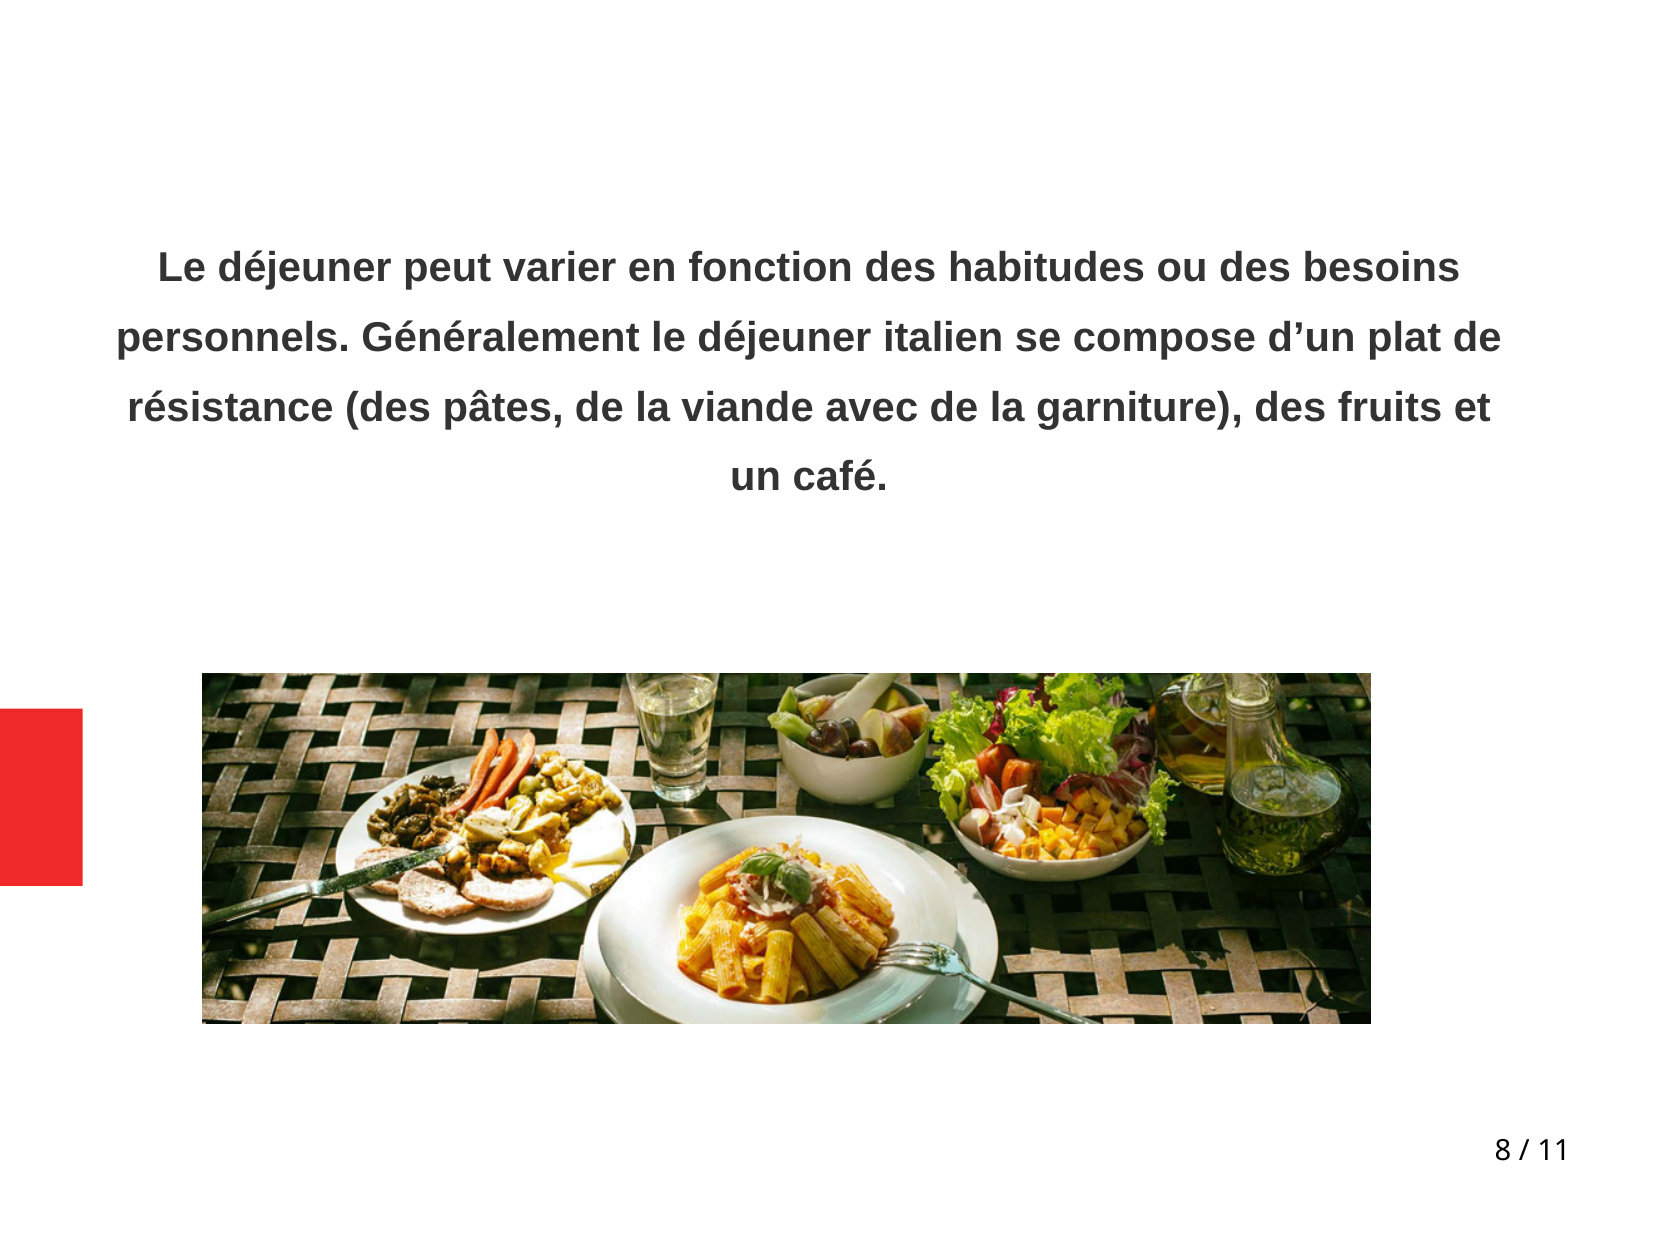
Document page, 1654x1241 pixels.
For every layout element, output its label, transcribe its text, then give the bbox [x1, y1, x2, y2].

title Le déjeuner peut varier en fonction des habitudes ou des besoins personnels. Généralement le déjeuner italien se compose d’un plat de résistance (des pâtes, de la viande avec de la garniture), des fruits et un café. [106, 188, 1512, 532]
picture [202, 673, 1371, 1024]
